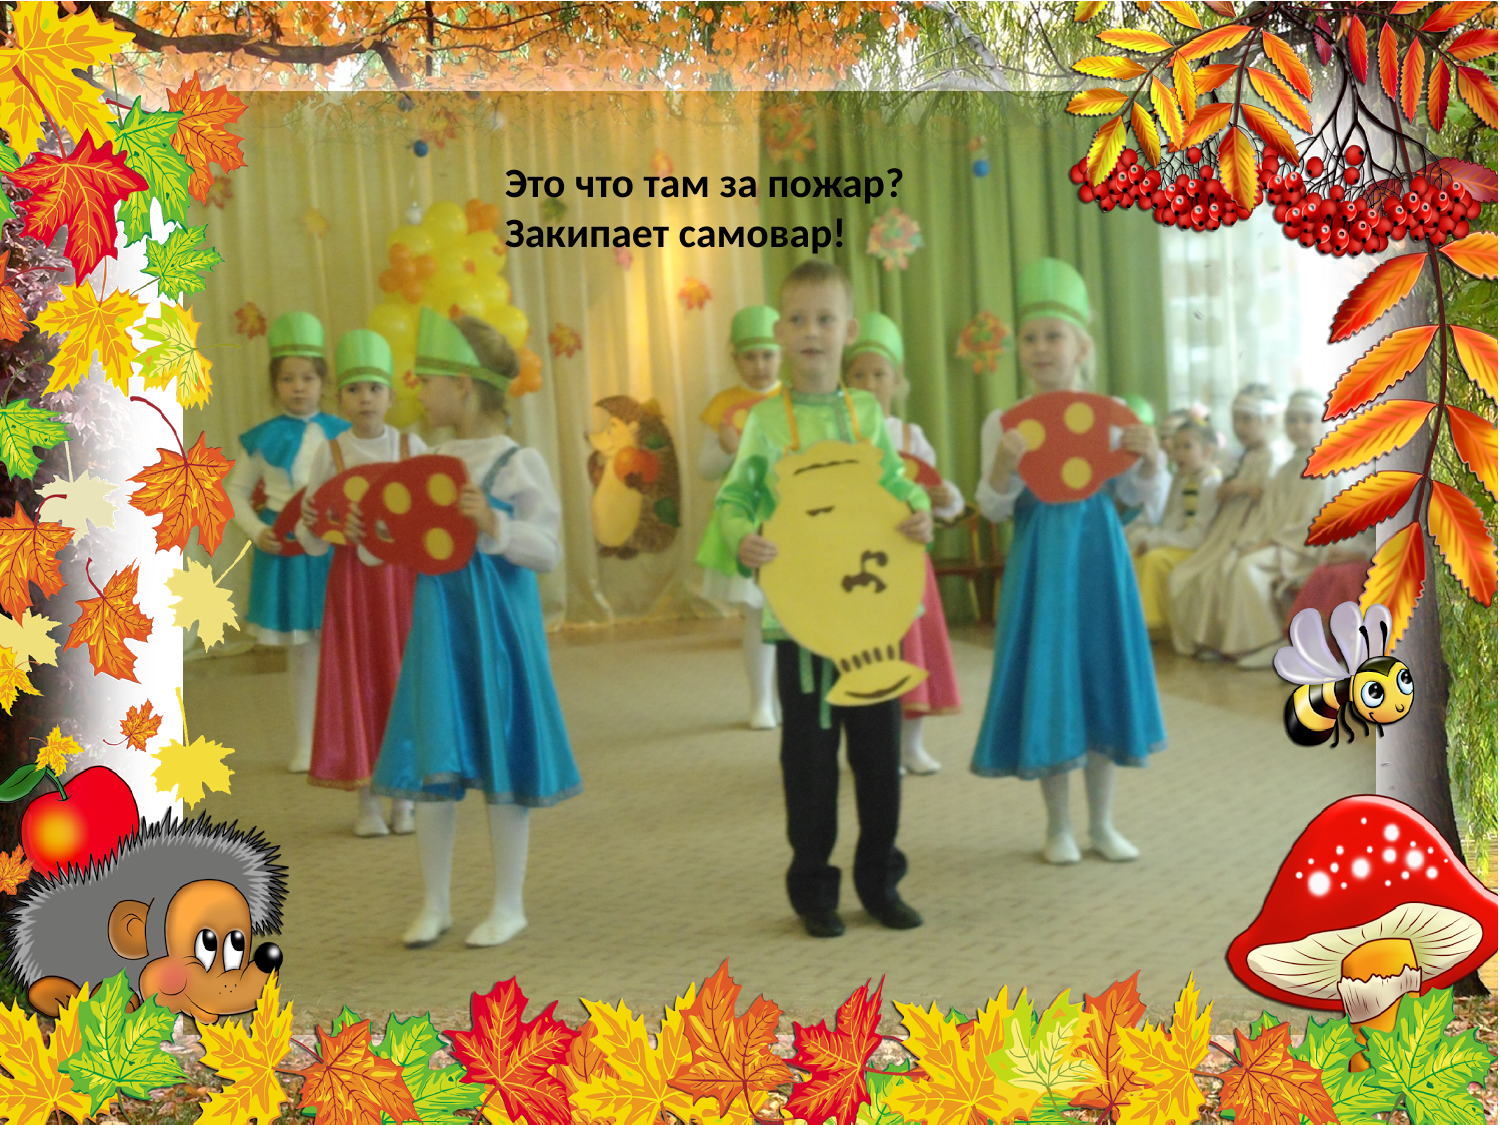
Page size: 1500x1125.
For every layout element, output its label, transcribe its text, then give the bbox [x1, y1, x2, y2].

picture [0, 1, 1498, 1125]
text_box Это что там за пожар? Закипает самовар! [490, 148, 1229, 264]
